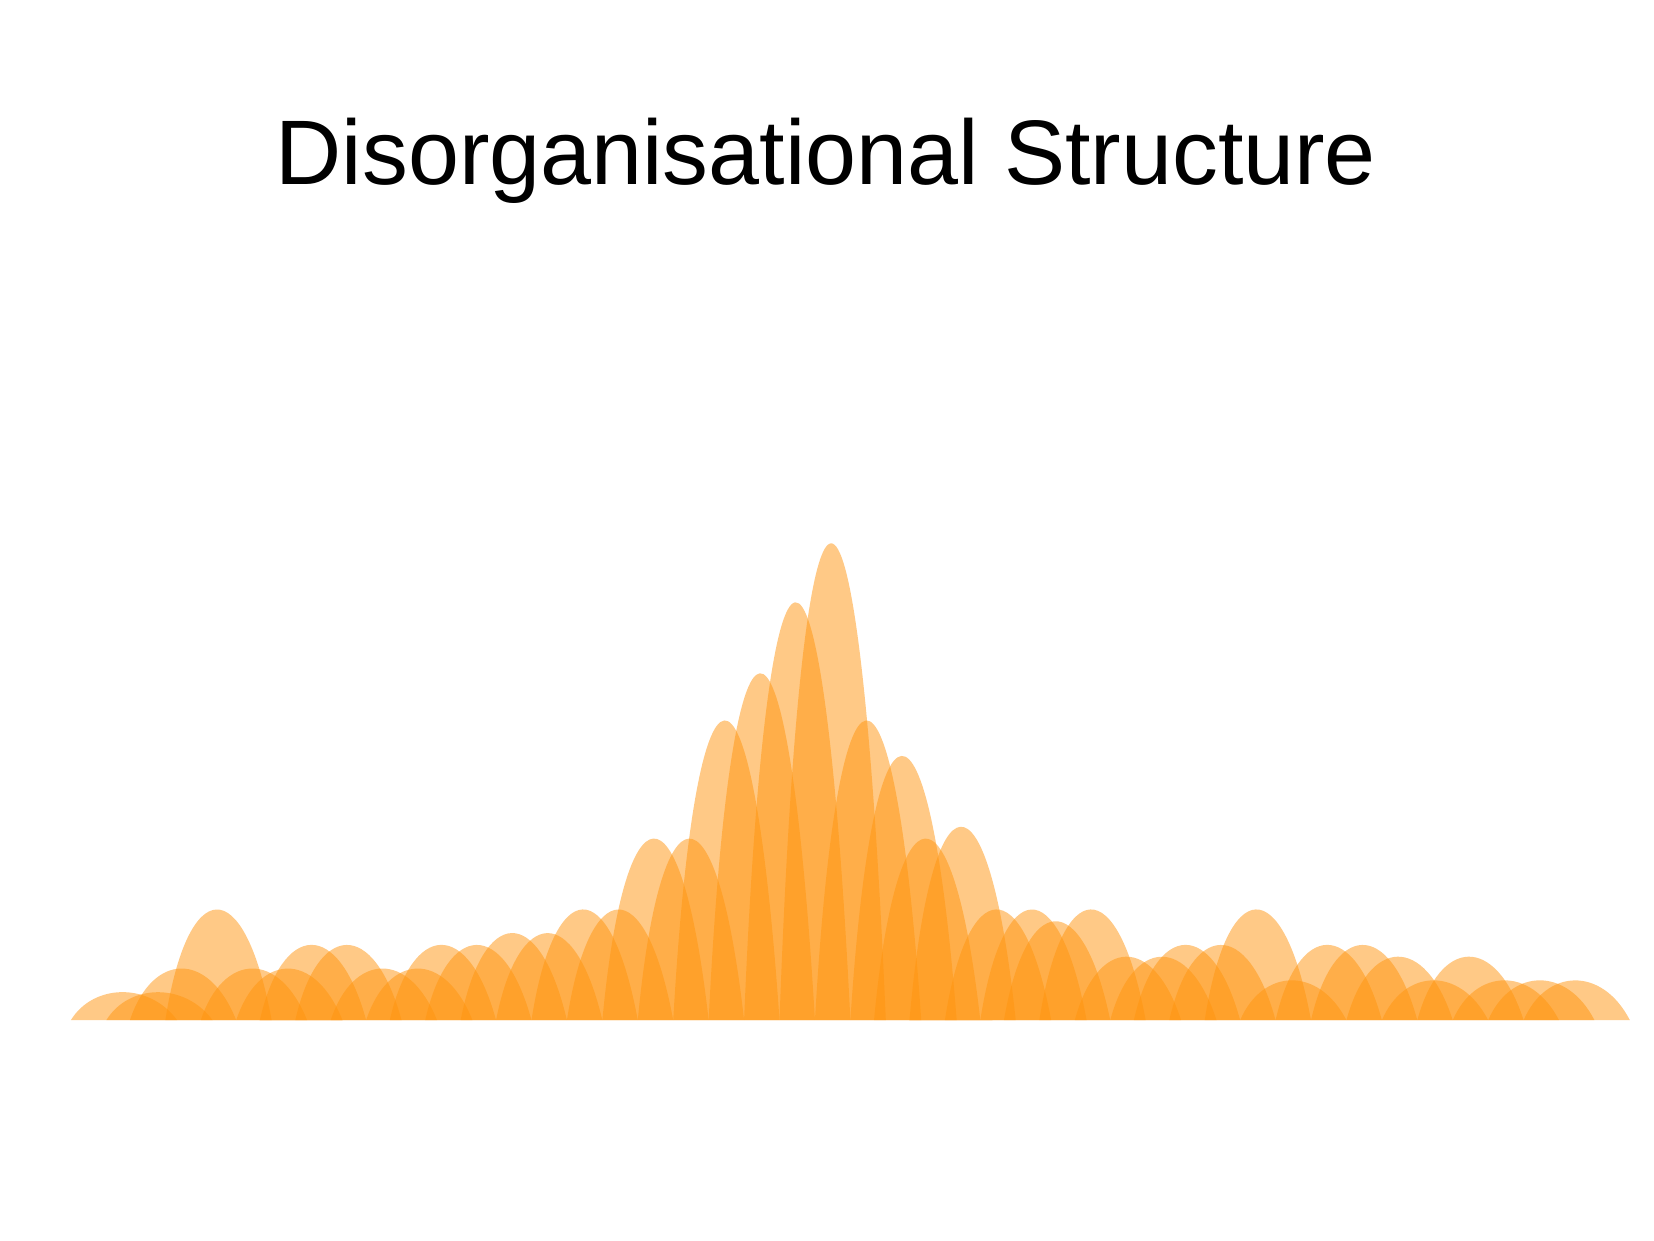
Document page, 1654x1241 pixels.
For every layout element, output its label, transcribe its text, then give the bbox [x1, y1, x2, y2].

title Disorganisational Structure [82, 49, 1571, 257]
text_box [70, 543, 1630, 1021]
